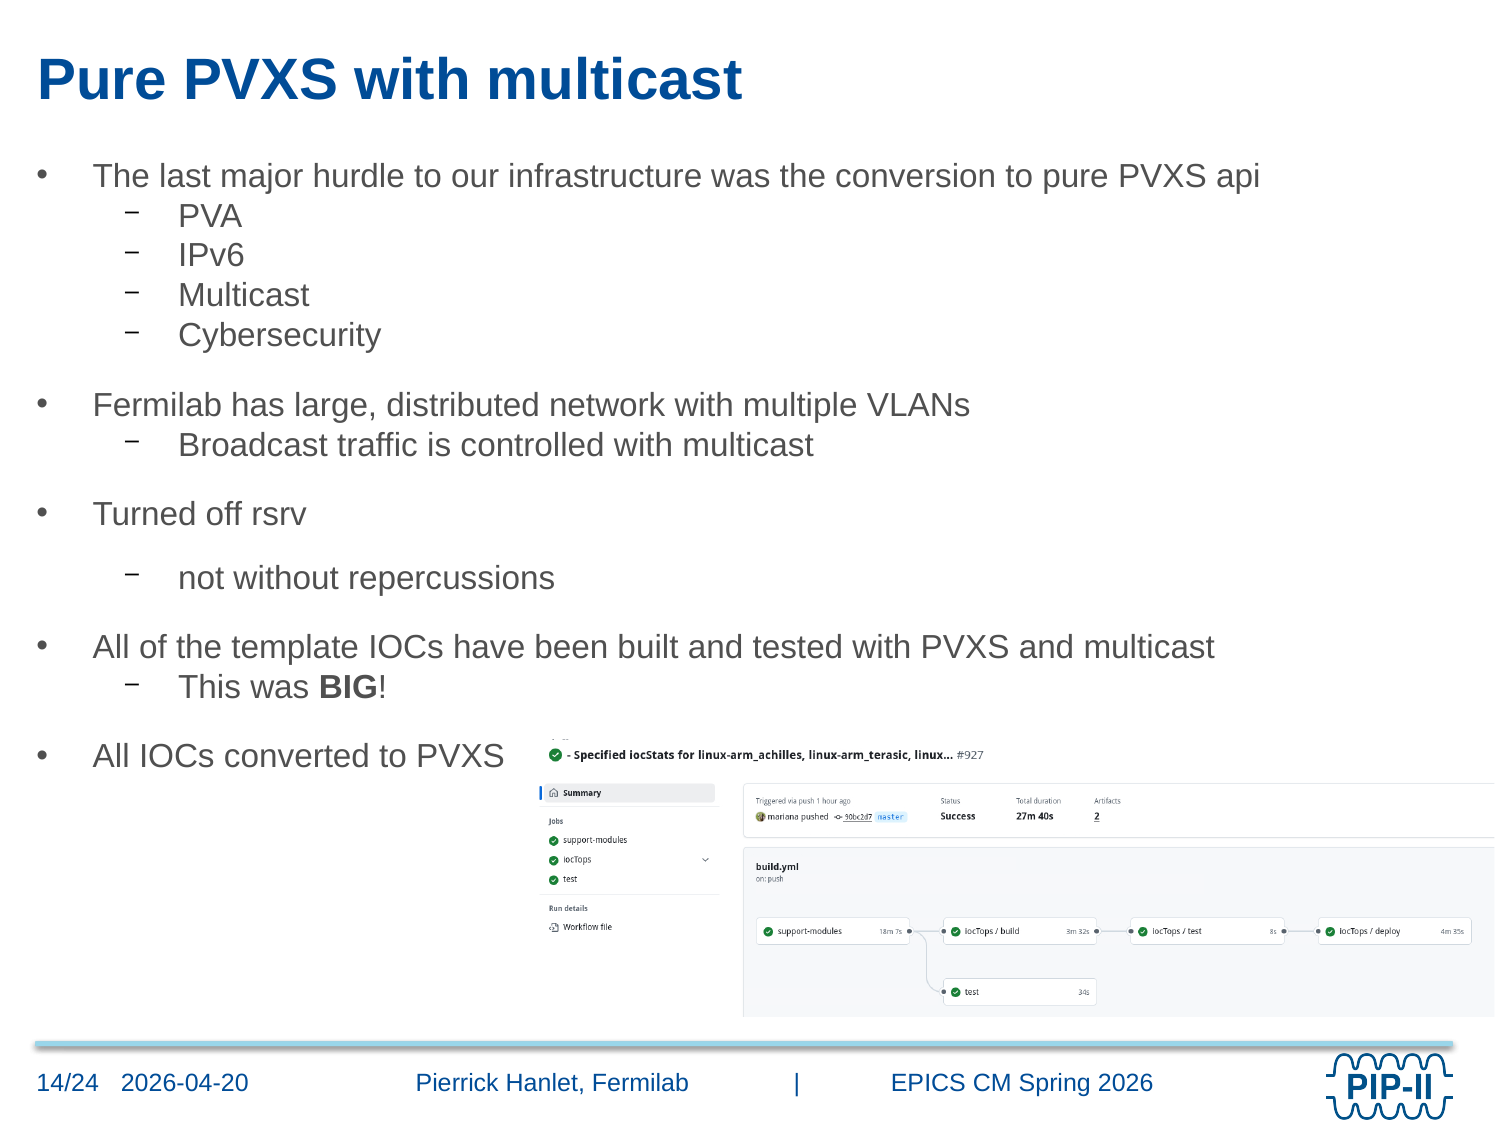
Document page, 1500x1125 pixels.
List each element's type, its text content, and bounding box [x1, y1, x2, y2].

picture [538, 739, 1495, 1017]
title Pure PVXS with multicast [37, 41, 1463, 112]
slide_number <number>/24 [36, 1066, 105, 1106]
slide_number 2026-04-20 [120, 1066, 276, 1107]
picture [1326, 1053, 1453, 1120]
list The last major hurdle to our infrastructure was the conversion to pure PVXS api PVA IPv6 Multicast Cybersecurity Fermilab has large, distributed network with multiple VLANs Broadcast traffic is controlled with multicast Turned off rsrv not without repercussions All of the template IOCs have been built and tested with PVXS and multicast This was BIG! All IOCs converted to PVXS [36, 113, 1460, 1021]
footer Pierrick Hanlet, Fermilab | EPICS CM Spring 2026 [293, 1066, 1279, 1107]
